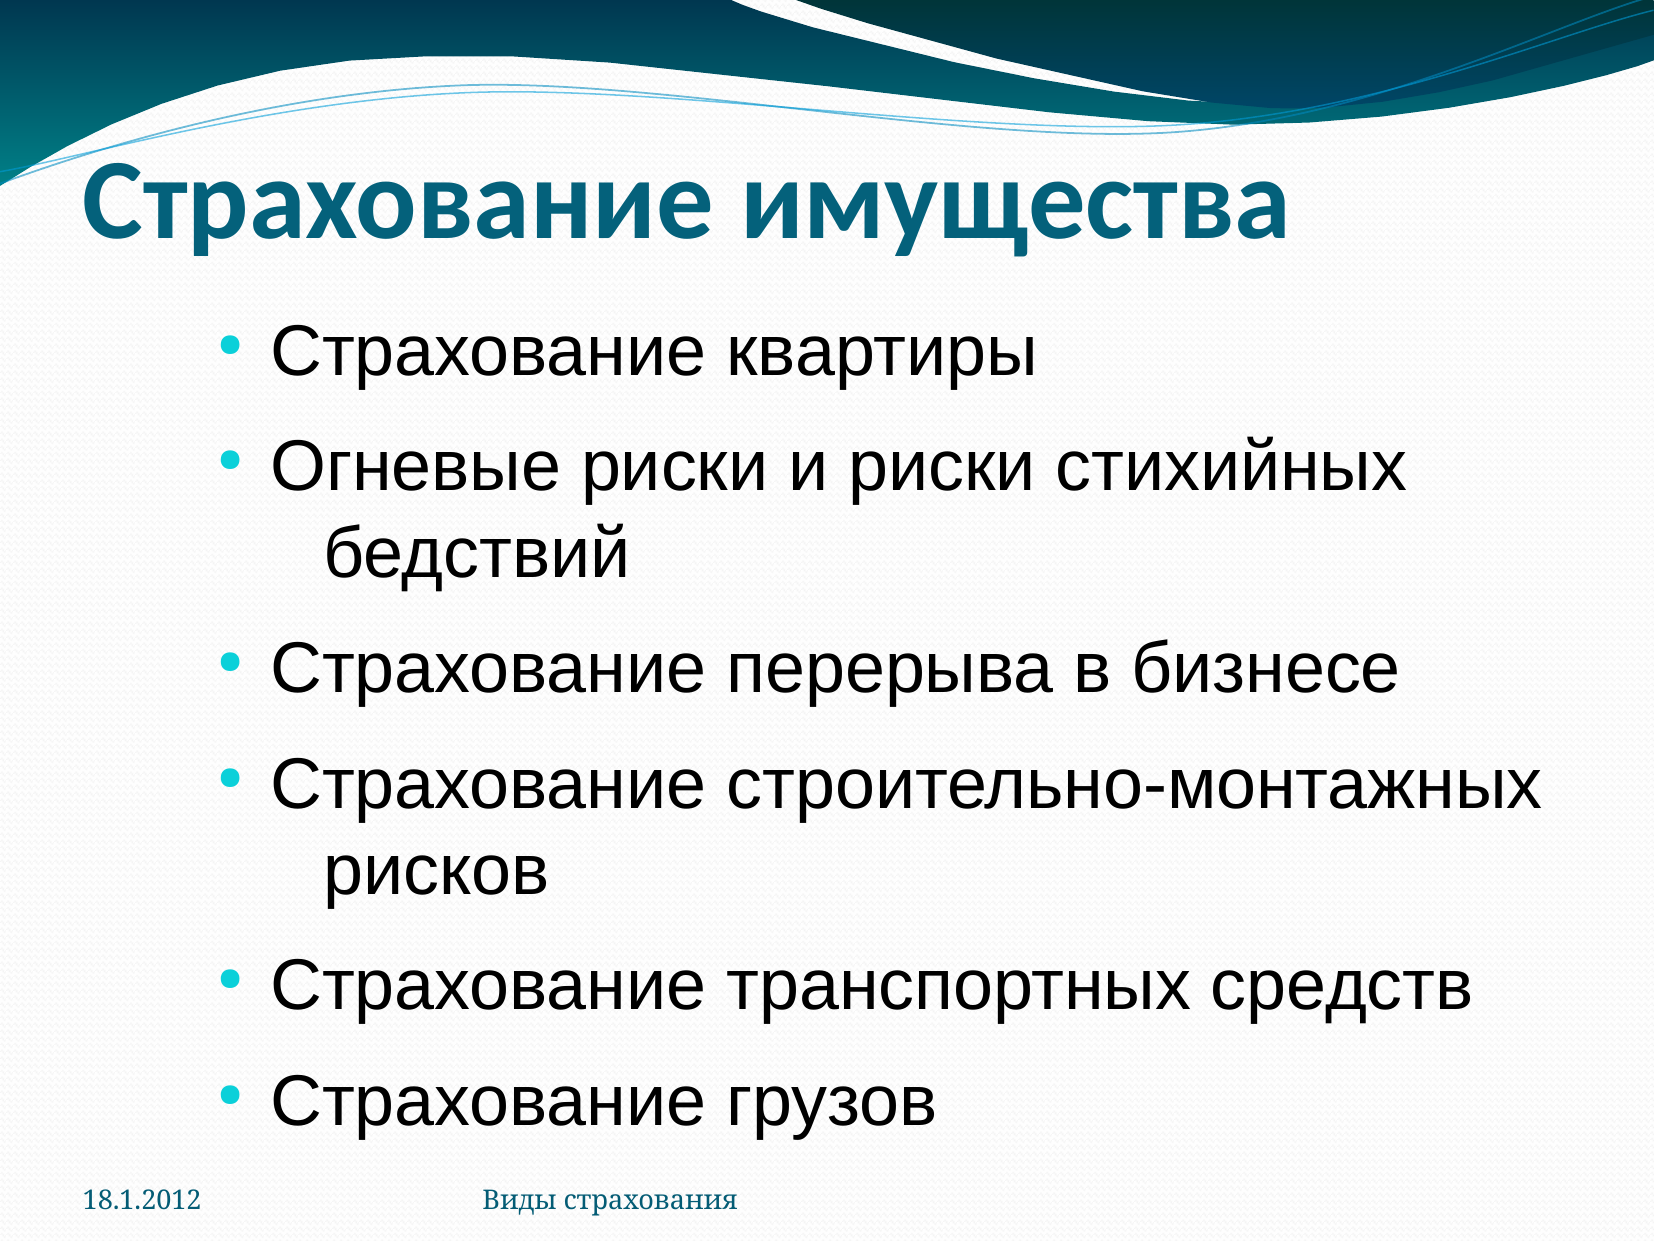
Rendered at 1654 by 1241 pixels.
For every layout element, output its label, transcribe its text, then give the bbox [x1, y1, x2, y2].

list Страхование квартиры Огневые риски и риски стихийных бедствий Страхование перерыва в бизнесе Страхование строительно-монтажных рисков Страхование транспортных средств Страхование грузов [165, 295, 1654, 1241]
title Страхование имущества [82, 114, 1489, 262]
text_box 18.1.2012 [82, 1149, 165, 1216]
